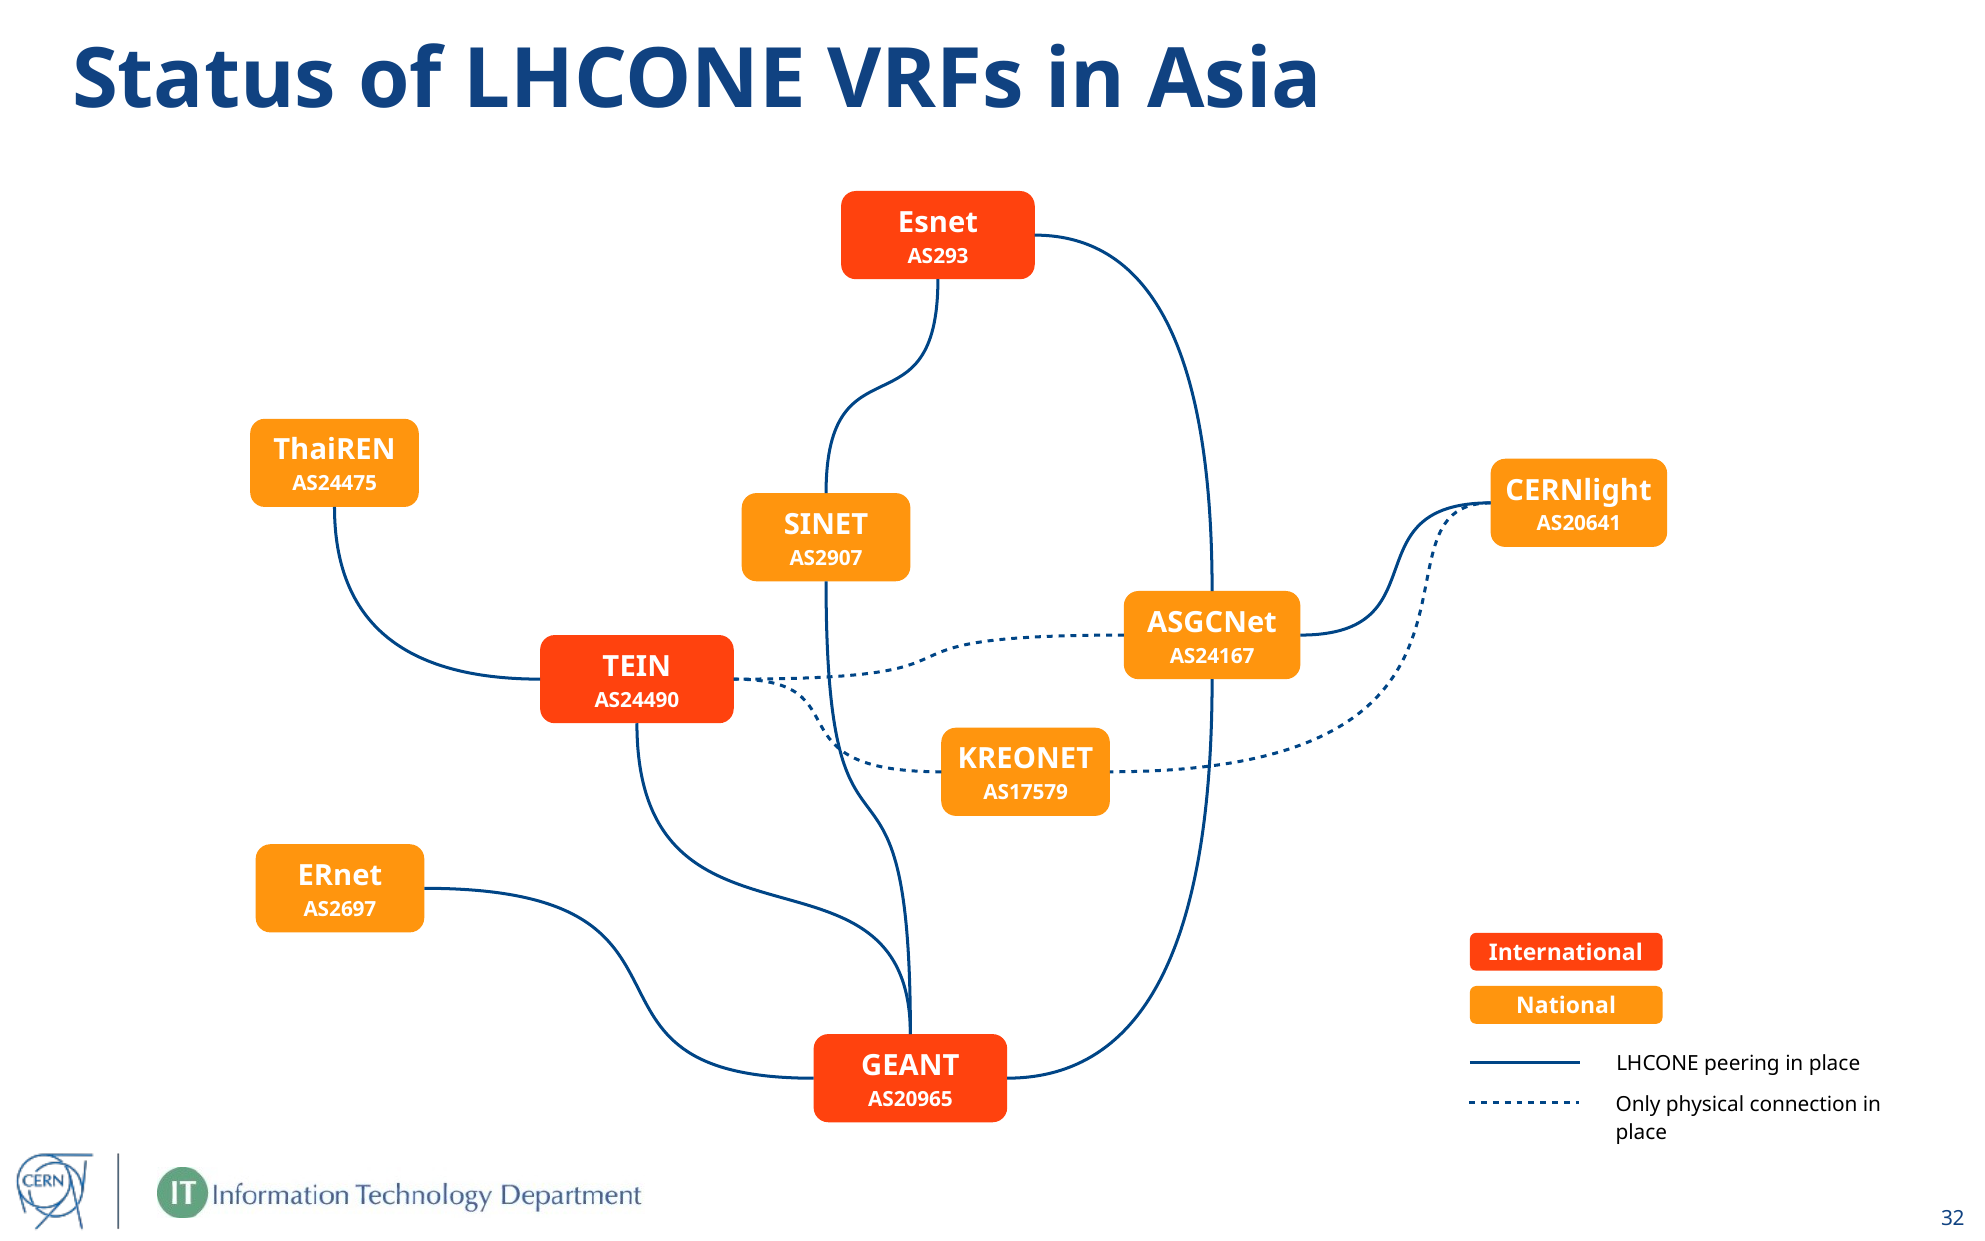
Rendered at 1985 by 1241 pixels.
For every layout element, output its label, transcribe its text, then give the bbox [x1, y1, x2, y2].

text_box SINET AS2907 [741, 493, 911, 582]
text_box KREONET AS17579 [941, 727, 1110, 816]
picture [157, 1167, 948, 1218]
text_box ASGCNet AS24167 [1123, 590, 1301, 680]
text_box TEIN AS24490 [540, 635, 734, 724]
text_box National [1469, 985, 1663, 1024]
picture [51, 1200, 64, 1215]
text_box LHCONE peering in place [1601, 1040, 1911, 1081]
text_box CERNlight AS20641 [1490, 458, 1668, 547]
text_box ERnet AS2697 [255, 844, 425, 933]
text_box ThaiREN AS24475 [250, 418, 419, 507]
picture [19, 1188, 64, 1207]
text_box International [1469, 932, 1663, 971]
picture [16, 1188, 64, 1236]
picture [38, 1207, 55, 1215]
text_box Only physical connection in place [1600, 1081, 1952, 1147]
text_box GEANT AS20965 [813, 1034, 1008, 1123]
title Status of LHCONE VRFs in Asia [72, 0, 1834, 166]
text_box Esnet AS293 [841, 190, 1035, 280]
